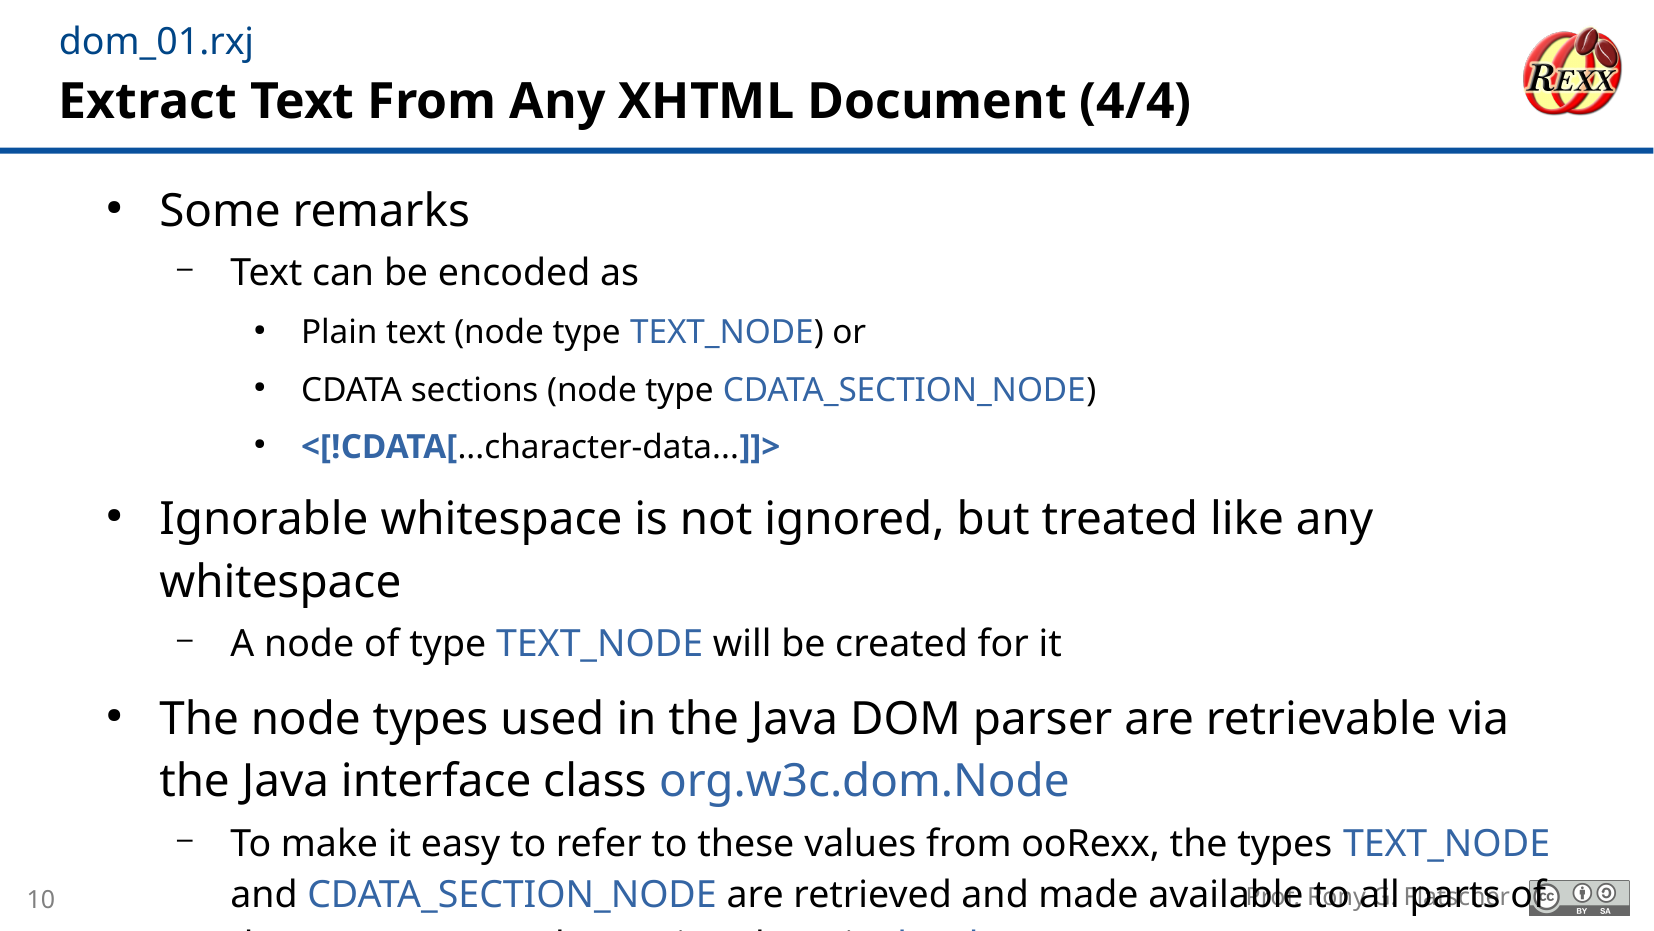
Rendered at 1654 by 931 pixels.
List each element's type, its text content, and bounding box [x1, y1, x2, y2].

title dom_01.rxj Extract Text From Any XHTML Document (4/4) [0, 0, 1625, 148]
list Some remarks Text can be encoded as Plain text (node type TEXT_NODE) or CDATA sections (node type CDATA_SECTION_NODE) <[!CDATA[...character-data...]]> Ignorable whitespace is not ignored, but treated like any whitespace A node of type TEXT_NODE will be created for it The node types used in the Java DOM parser are retrievable via the Java interface class org.w3c.dom.Node To make it easy to refer to these values from ooRexx, the types TEXT_NODE and CDATA_SECTION_NODE are retrieved and made available to all parts of the Rexx program by storing them in .local [88, 177, 1577, 857]
